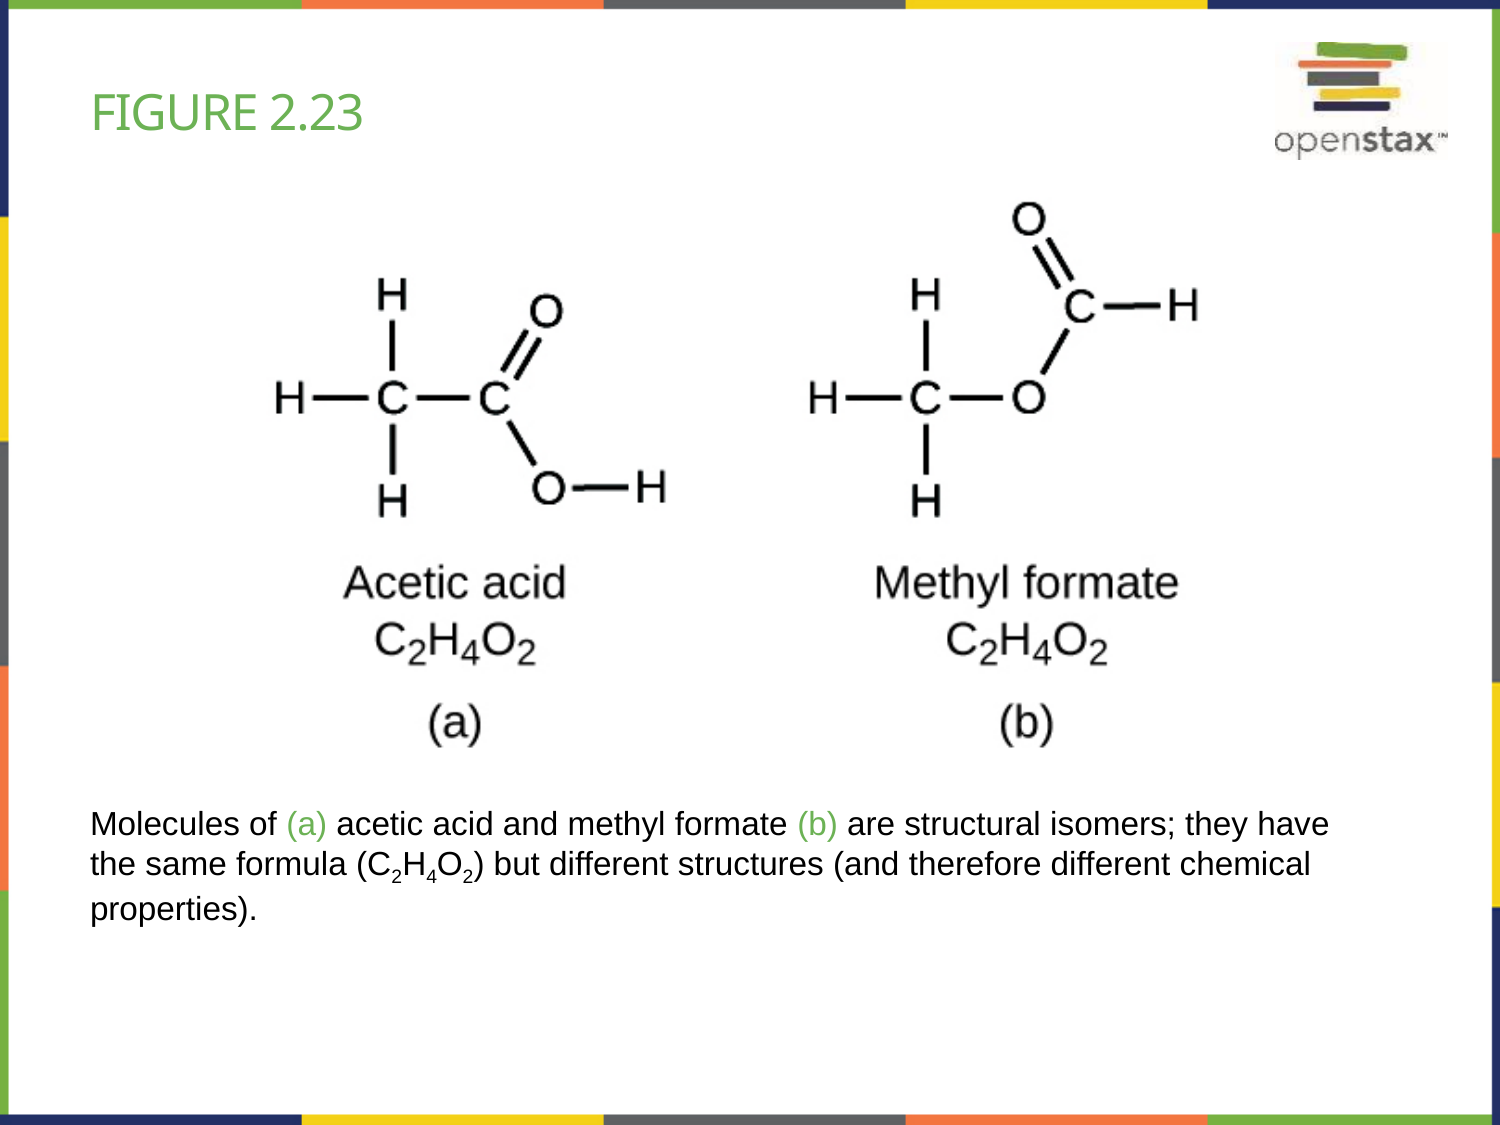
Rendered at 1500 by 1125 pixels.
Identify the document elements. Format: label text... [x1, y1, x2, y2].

picture [0, 0, 1500, 1125]
list Molecules of (a) acetic acid and methyl formate (b) are structural isomers; they have the same formula (C2H4O2) but different structures (and therefore different chemical properties). [75, 794, 1398, 986]
title Figure 2.23 [75, 39, 1398, 148]
